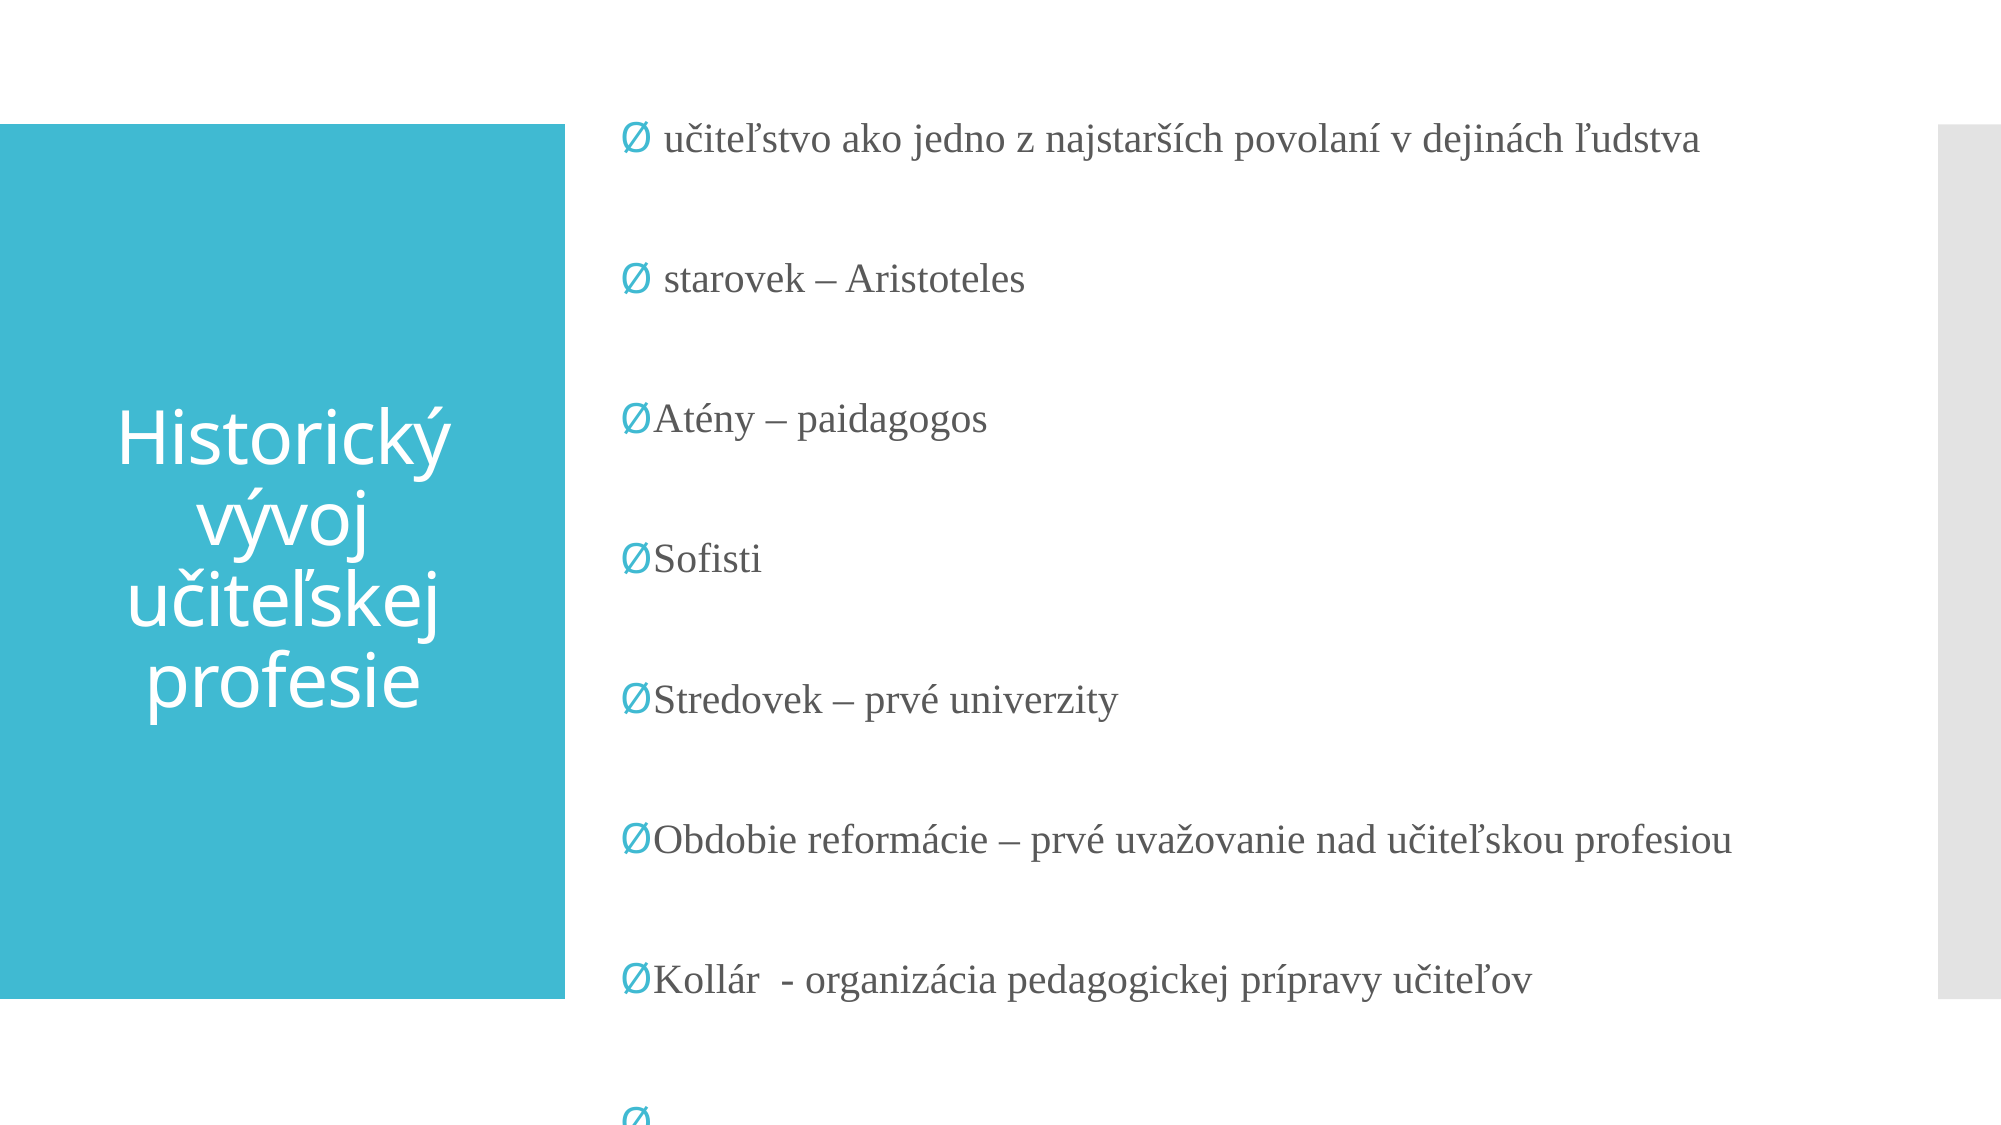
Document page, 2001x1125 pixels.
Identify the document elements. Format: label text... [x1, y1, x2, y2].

title Historický vývoj učiteľskej profesie [41, 184, 526, 940]
list učiteľstvo ako jedno z najstarších povolaní v dejinách ľudstva starovek – Aristoteles Atény – paidagogos Sofisti Stredovek – prvé univerzity Obdobie reformácie – prvé uvažovanie nad učiteľskou profesiou Kollár - organizácia pedagogickej prípravy učiteľov [605, 97, 1806, 1125]
